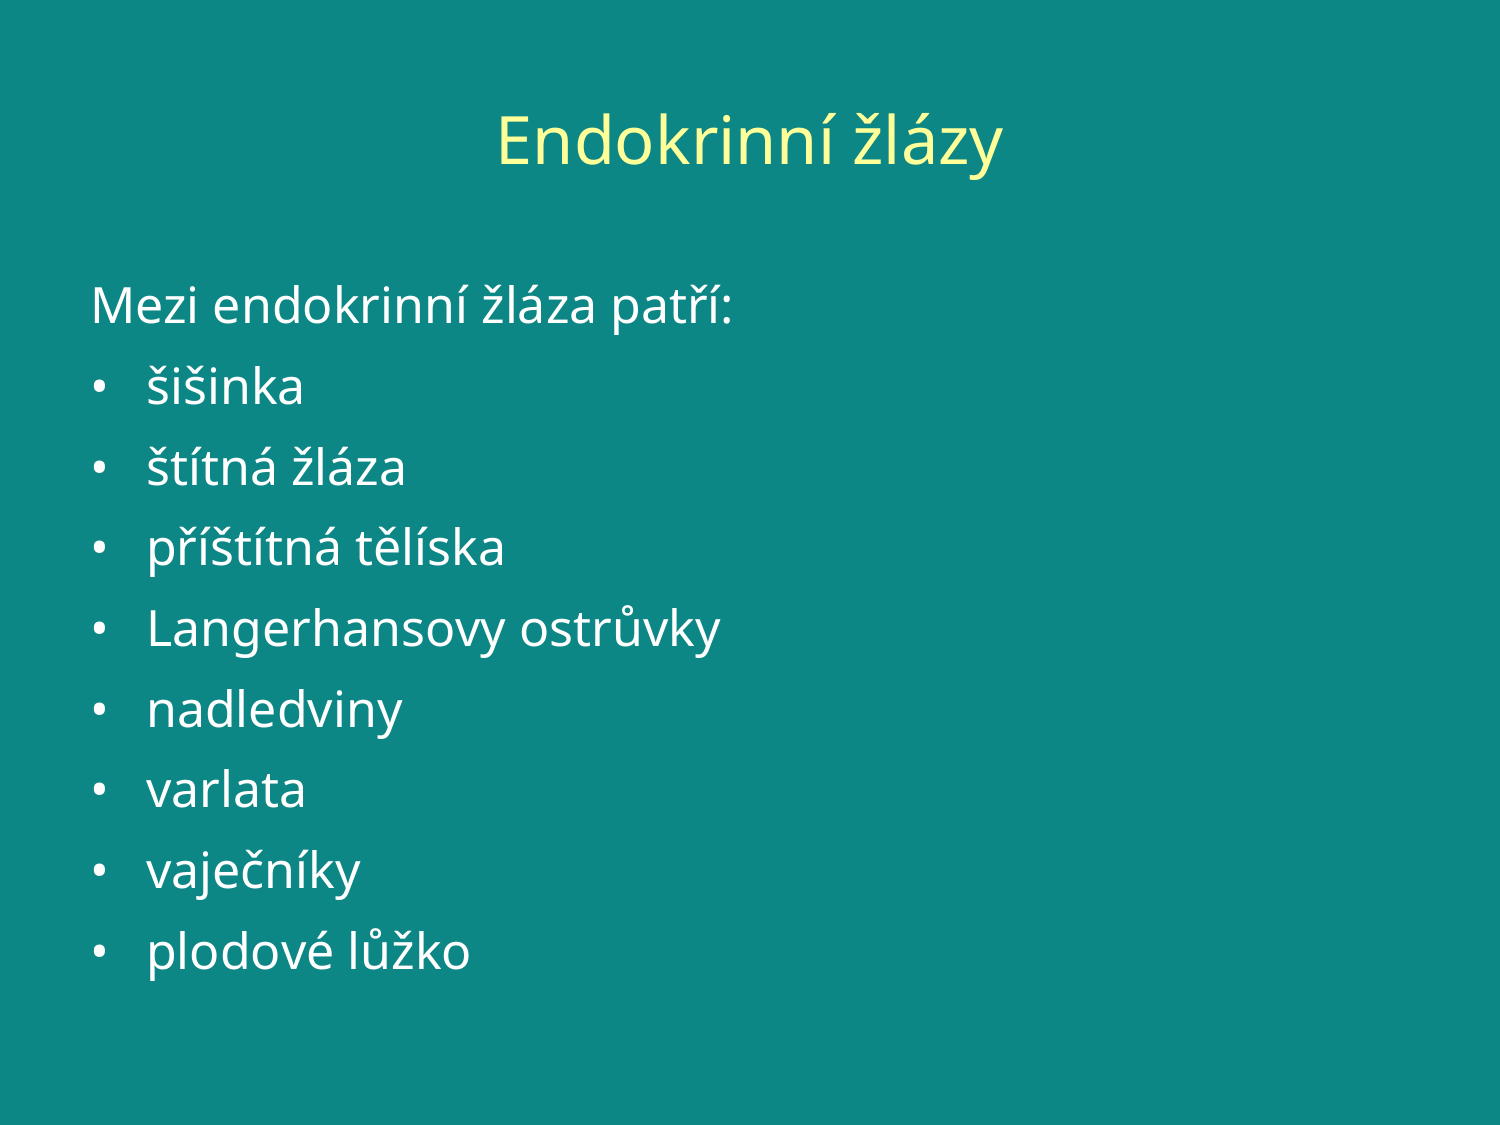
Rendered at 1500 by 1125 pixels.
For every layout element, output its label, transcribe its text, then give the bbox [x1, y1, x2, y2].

list Mezi endokrinní žláza patří: šišinka štítná žláza příštítná tělíska Langerhansovy ostrůvky nadledviny varlata vaječníky plodové lůžko [75, 262, 1426, 1006]
title Endokrinní žlázy [75, 45, 1426, 233]
